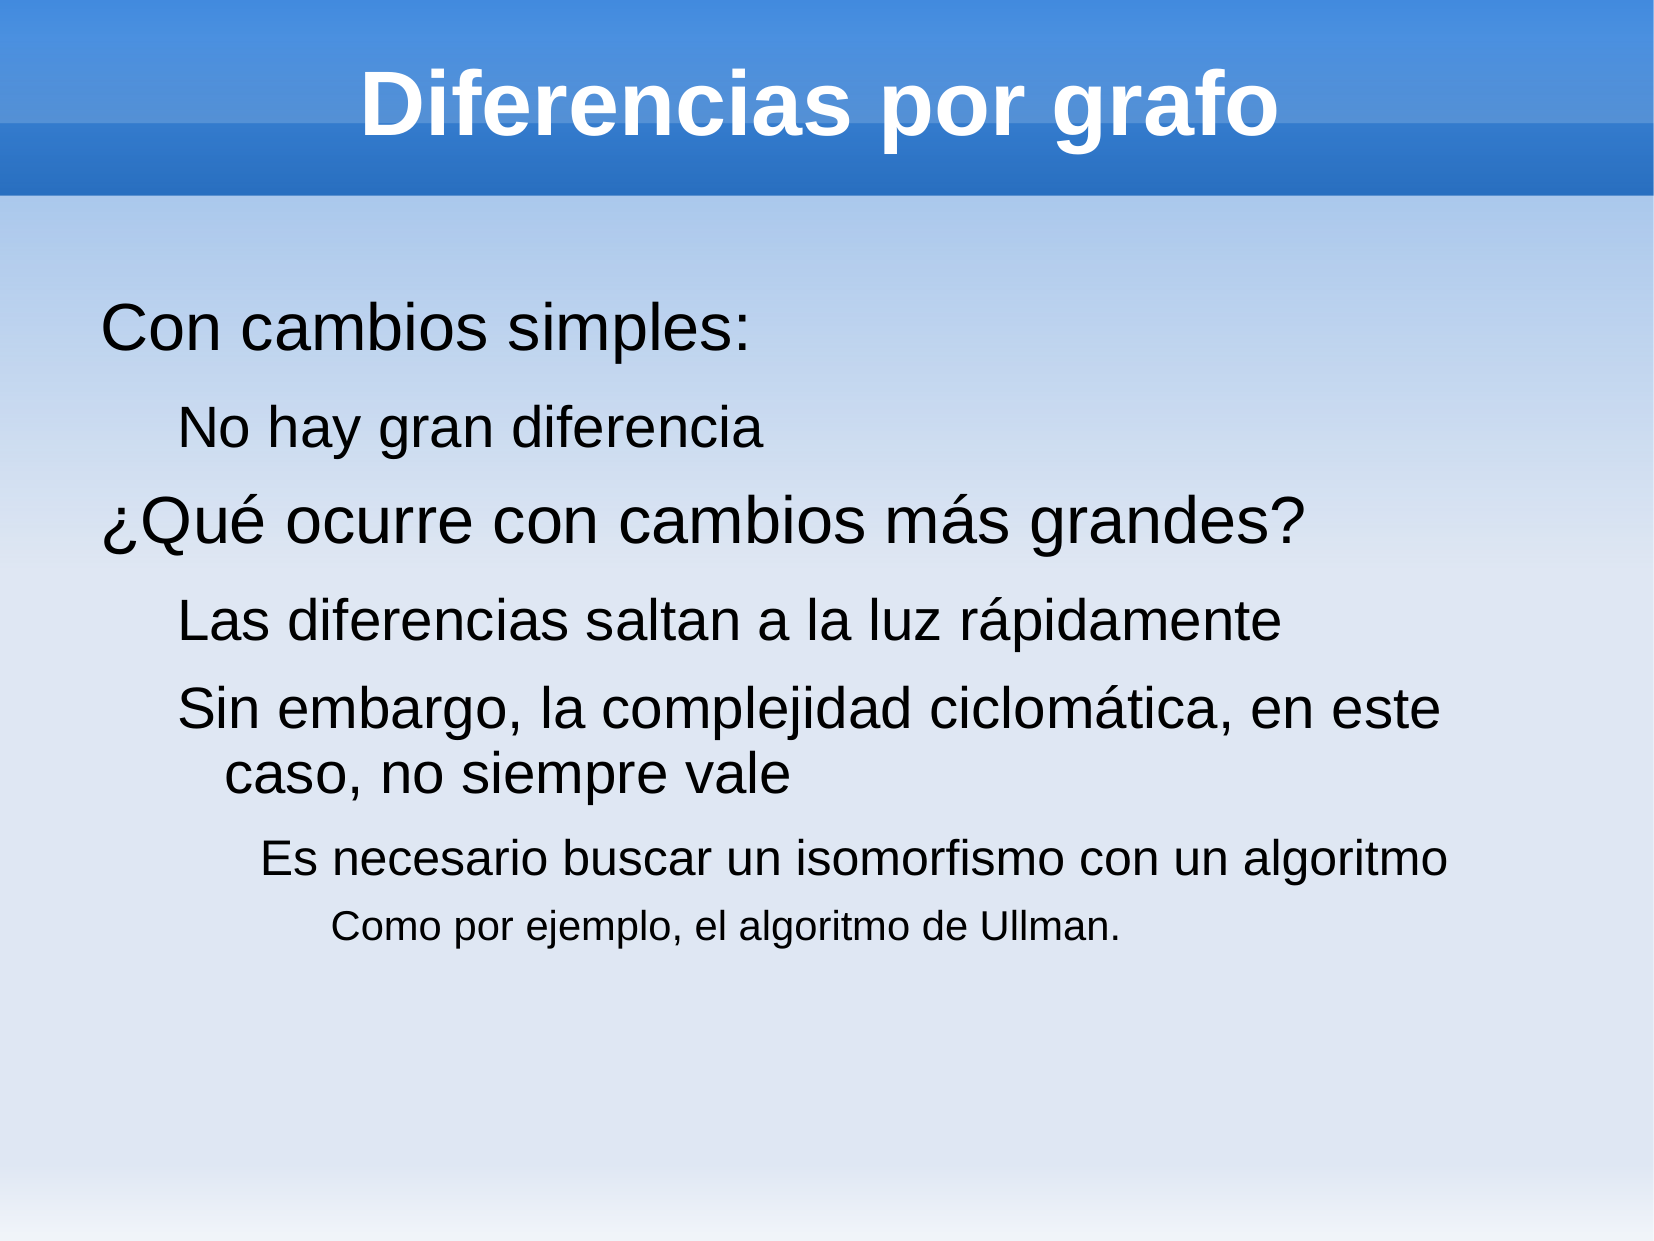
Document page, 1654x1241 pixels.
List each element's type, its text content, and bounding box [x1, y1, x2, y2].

picture [0, 0, 1654, 1241]
title Diferencias por grafo [76, 7, 1565, 200]
list Con cambios simples: No hay gran diferencia ¿Qué ocurre con cambios más grandes? Las diferencias saltan a la luz rápidamente Sin embargo, la complejidad ciclomática, en este caso, no siempre vale Es necesario buscar un isomorfismo con un algoritmo Como por ejemplo, el algoritmo de Ullman. [82, 290, 1571, 1094]
